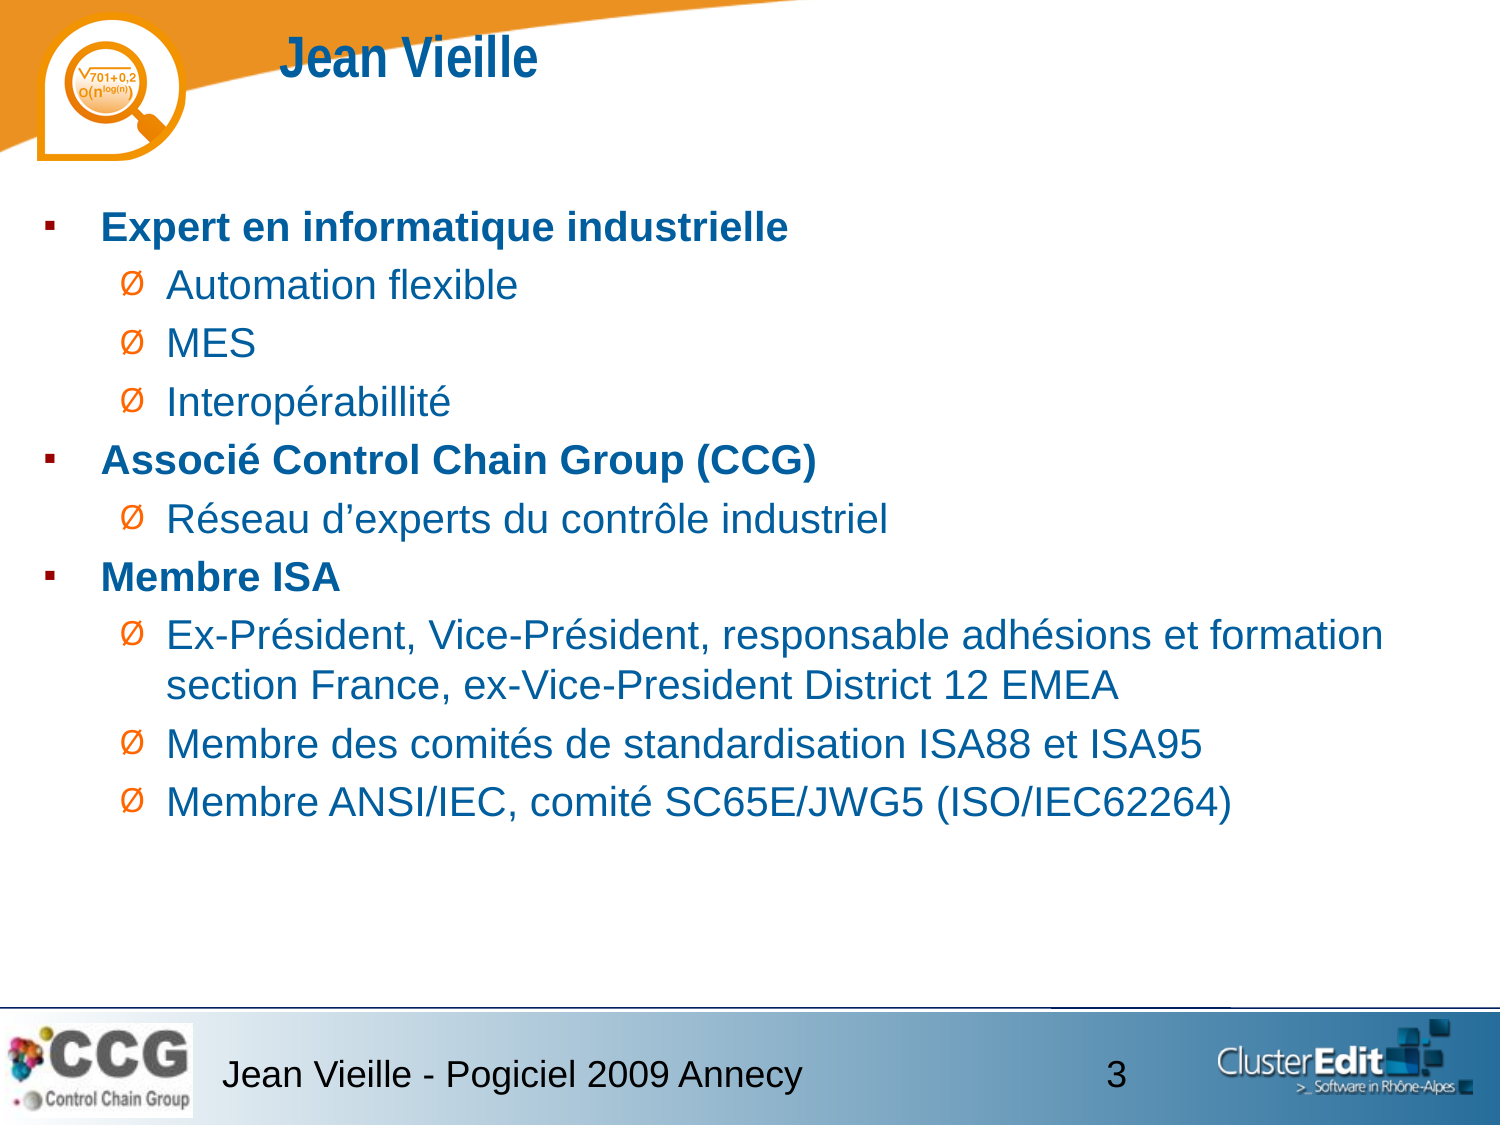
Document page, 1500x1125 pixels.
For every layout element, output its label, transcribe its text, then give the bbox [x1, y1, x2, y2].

footer Jean Vieille - Pogiciel 2009 Annecy [207, 1034, 1091, 1103]
picture [5, 1023, 193, 1118]
slide_number <numéro> [1091, 1034, 1199, 1103]
title Jean Vieille [264, 12, 1471, 138]
picture [1218, 1019, 1473, 1095]
list Expert en informatique industrielle Automation flexible MES Interopérabillité Associé Control Chain Group (CCG) Réseau d’experts du contrôle industriel Membre ISA Ex-Président, Vice-Président, responsable adhésions et formation section France, ex-Vice-President District 12 EMEA Membre des comités de standardisation ISA88 et ISA95 Membre ANSI/IEC, comité SC65E/JWG5 (ISO/IEC62264) [29, 184, 1471, 988]
picture [0, 0, 1500, 367]
